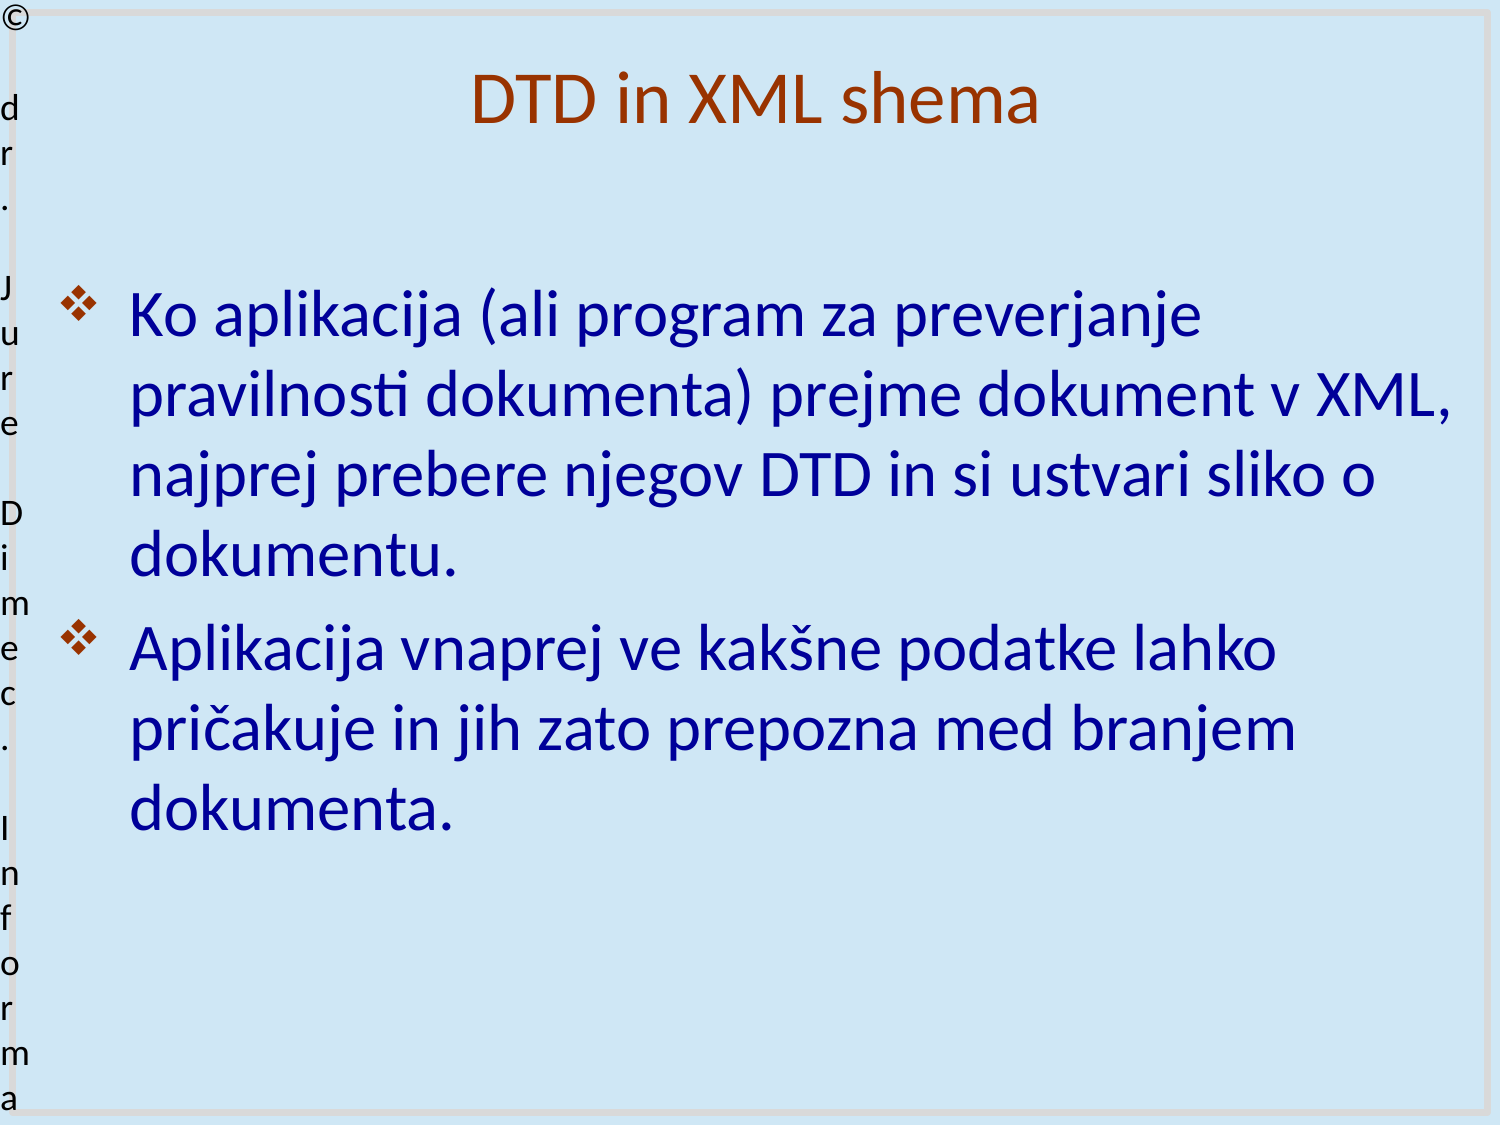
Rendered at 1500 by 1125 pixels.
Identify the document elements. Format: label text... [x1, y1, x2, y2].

list Ko aplikacija (ali program za preverjanje pravilnosti dokumenta) prejme dokument v XML, najprej prebere njegov DTD in si ustvari sliko o dokumentu. Aplikacija vnaprej ve kakšne podatke lahko pričakuje in jih zato prepozna med branjem dokumenta. [41, 262, 1471, 1035]
title DTD in XML shema [37, 37, 1475, 150]
